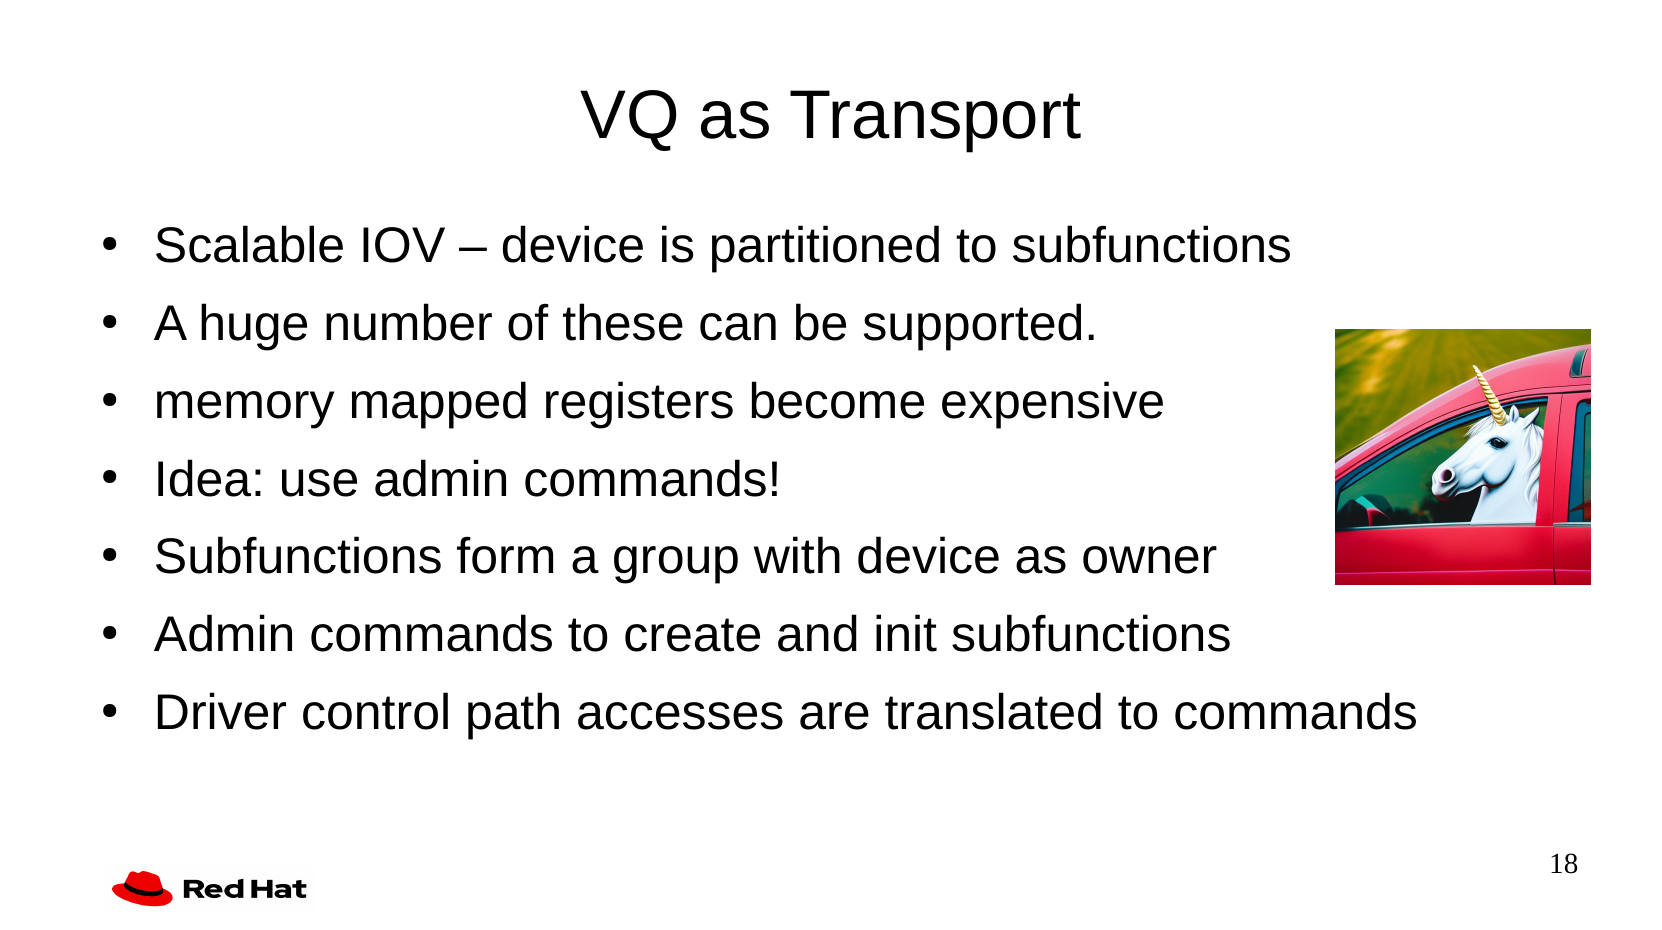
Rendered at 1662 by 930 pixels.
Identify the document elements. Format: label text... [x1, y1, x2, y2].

list Scalable IOV – device is partitioned to subfunctions A huge number of these can be supported. memory mapped registers become expensive Idea: use admin commands! Subfunctions form a group with device as owner Admin commands to create and init subfunctions Driver control path accesses are translated to commands [83, 217, 1579, 757]
title VQ as Transport [83, 36, 1579, 193]
picture [105, 865, 315, 912]
picture [1335, 329, 1591, 586]
